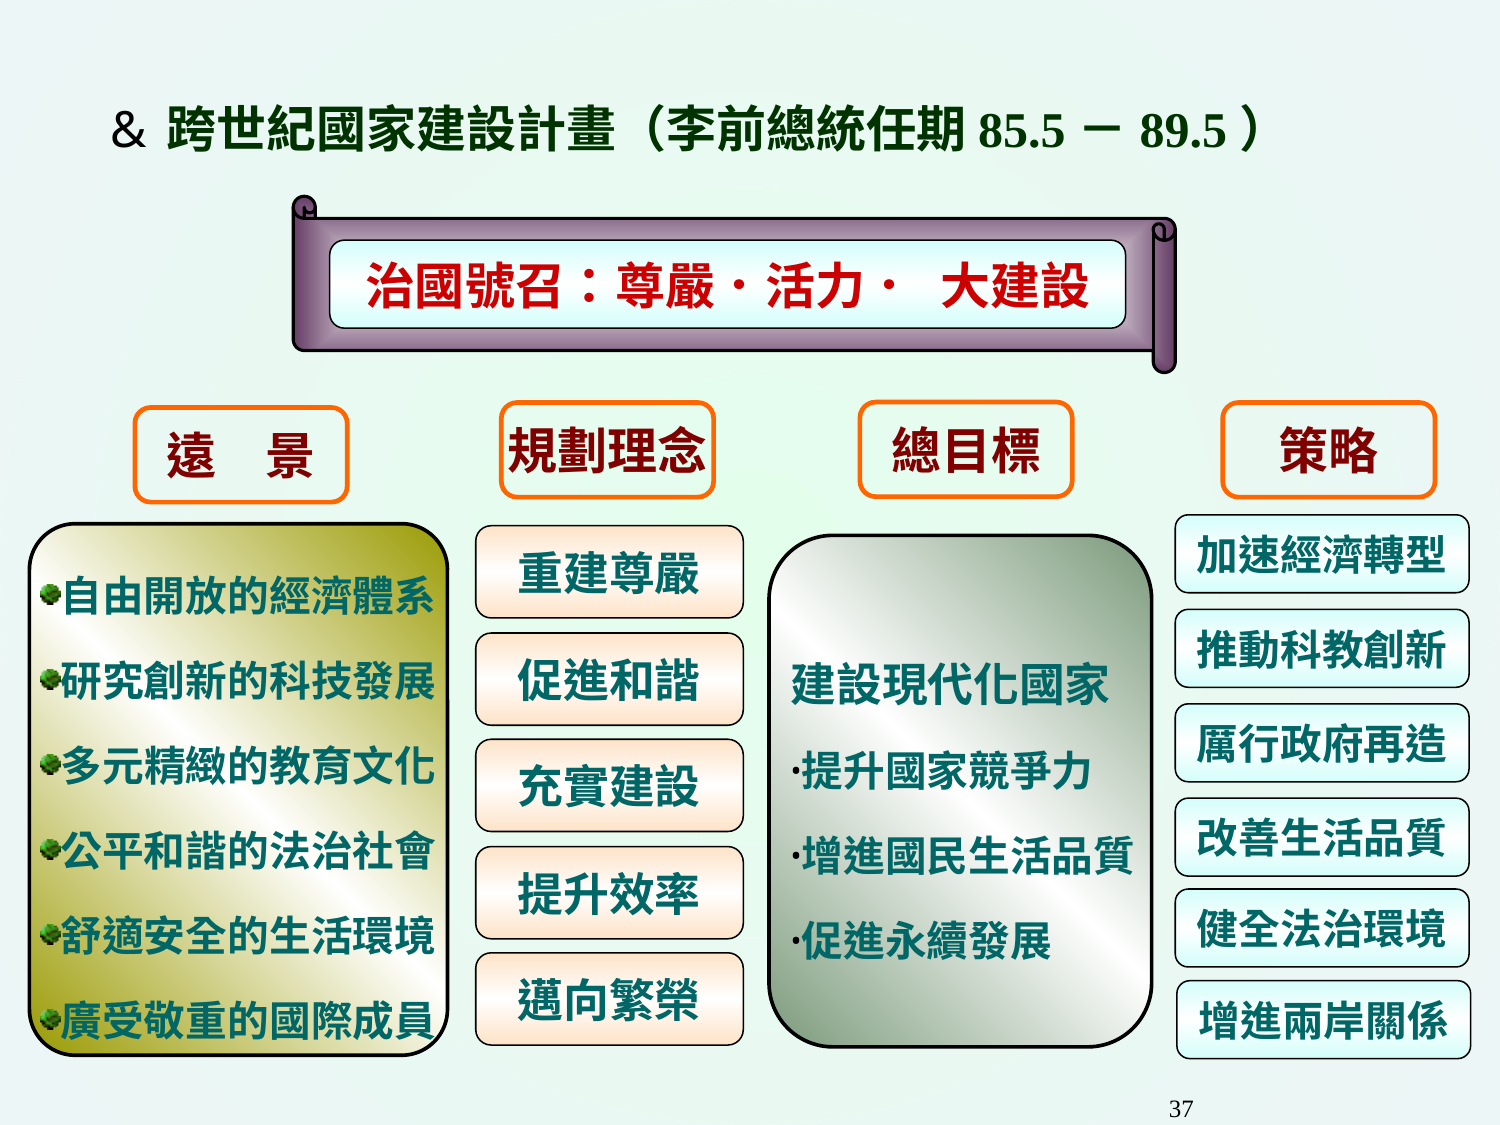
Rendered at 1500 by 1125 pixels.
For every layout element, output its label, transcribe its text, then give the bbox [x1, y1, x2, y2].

text_box 增進兩岸關係 [1176, 980, 1471, 1059]
text_box 促進和諧 [475, 633, 744, 726]
text_box 充實建設 [475, 739, 744, 832]
text_box [293, 196, 1176, 373]
text_box 厲行政府再造 [1175, 703, 1470, 782]
text_box 加速經濟轉型 [1175, 514, 1470, 593]
text_box 策略 [1222, 402, 1435, 498]
text_box 重建尊嚴 [475, 525, 744, 618]
text_box 治國號召：尊嚴．活力． 大建設 [329, 240, 1126, 329]
text_box 自由開放的經濟體系 研究創新的科技發展 多元精緻的教育文化 公平和諧的法治社會 舒適安全的生活環境 廣受敬重的國際成員 [29, 523, 448, 1056]
text_box 總目標 [859, 402, 1073, 497]
text_box 推動科教創新 [1175, 609, 1470, 688]
text_box 提升效率 [475, 846, 744, 939]
text_box 建設現代化國家 提升國家競爭力 增進國民生活品質 促進永續發展 [769, 535, 1152, 1047]
text_box [1153, 1055, 1500, 1125]
text_box 邁向繁榮 [475, 952, 744, 1046]
text_box 跨世紀國家建設計畫（李前總統任期85.5－89.5） [94, 78, 1412, 166]
text_box 改善生活品質 [1175, 798, 1470, 877]
text_box 規劃理念 [501, 402, 714, 498]
text_box 健全法治環境 [1175, 889, 1470, 967]
text_box 遠 景 [134, 407, 348, 503]
